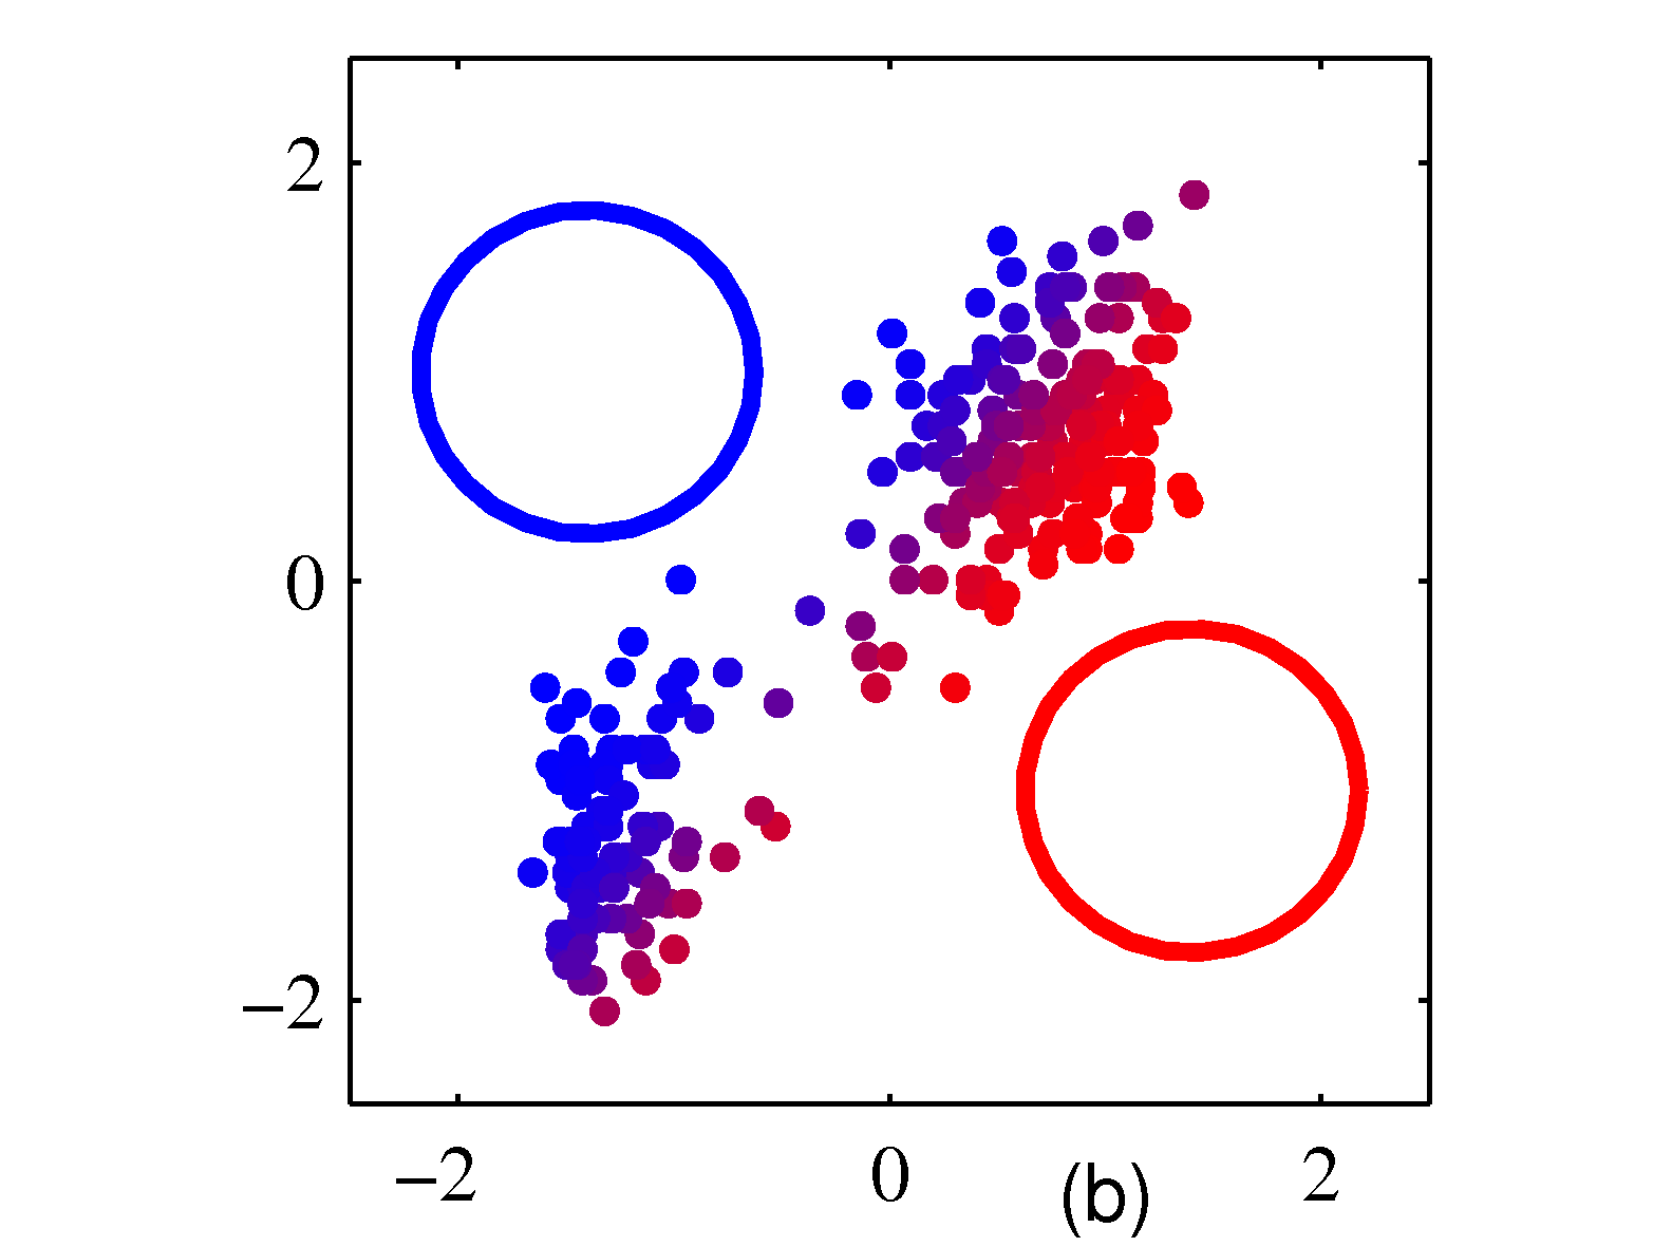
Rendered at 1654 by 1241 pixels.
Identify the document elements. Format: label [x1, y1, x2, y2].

picture [224, 24, 1465, 1241]
